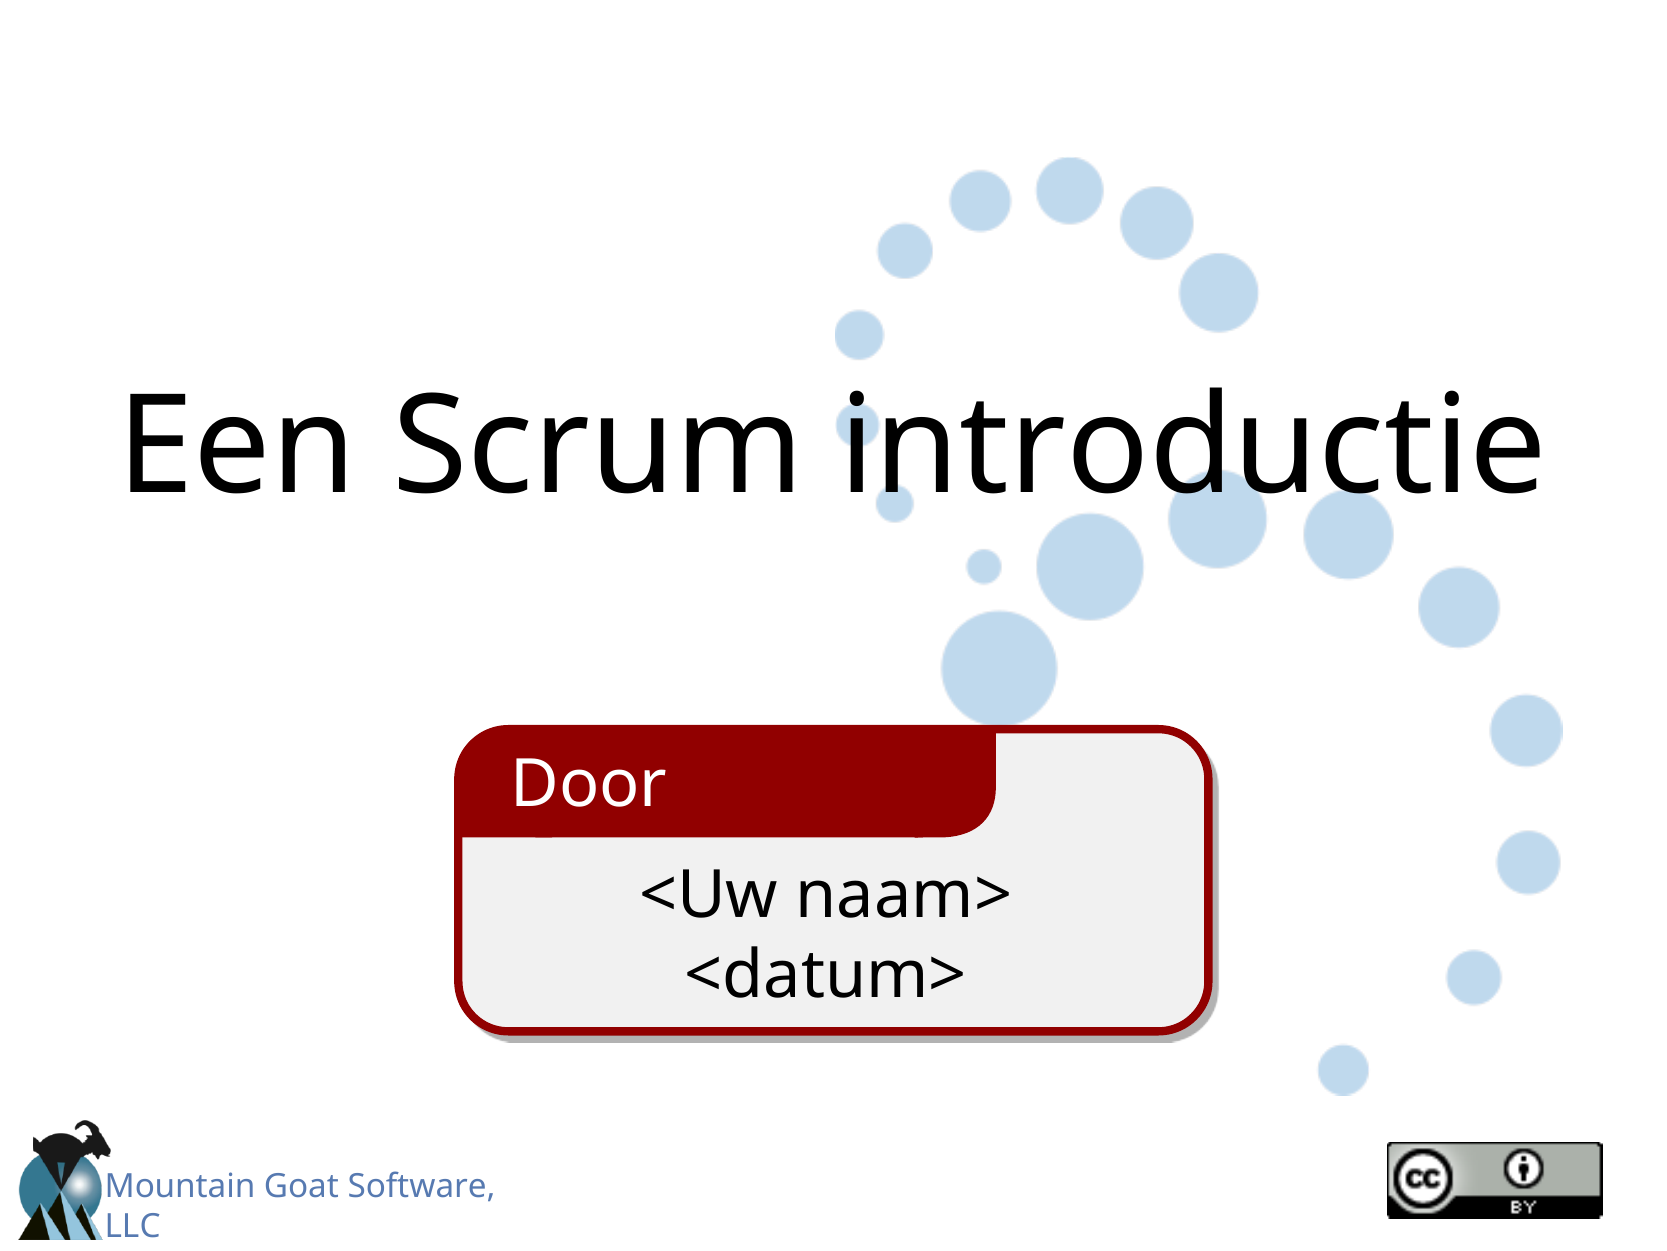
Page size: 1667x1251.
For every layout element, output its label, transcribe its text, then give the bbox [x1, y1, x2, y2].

text_box Een Scrum introductie [117, 355, 1549, 521]
picture [1387, 1142, 1603, 1219]
text_box <Uw naam> <datum> [577, 856, 1075, 1007]
text_box Door [502, 731, 950, 834]
text_box [456, 725, 1209, 1032]
picture [835, 156, 1563, 1096]
picture [18, 1120, 111, 1240]
